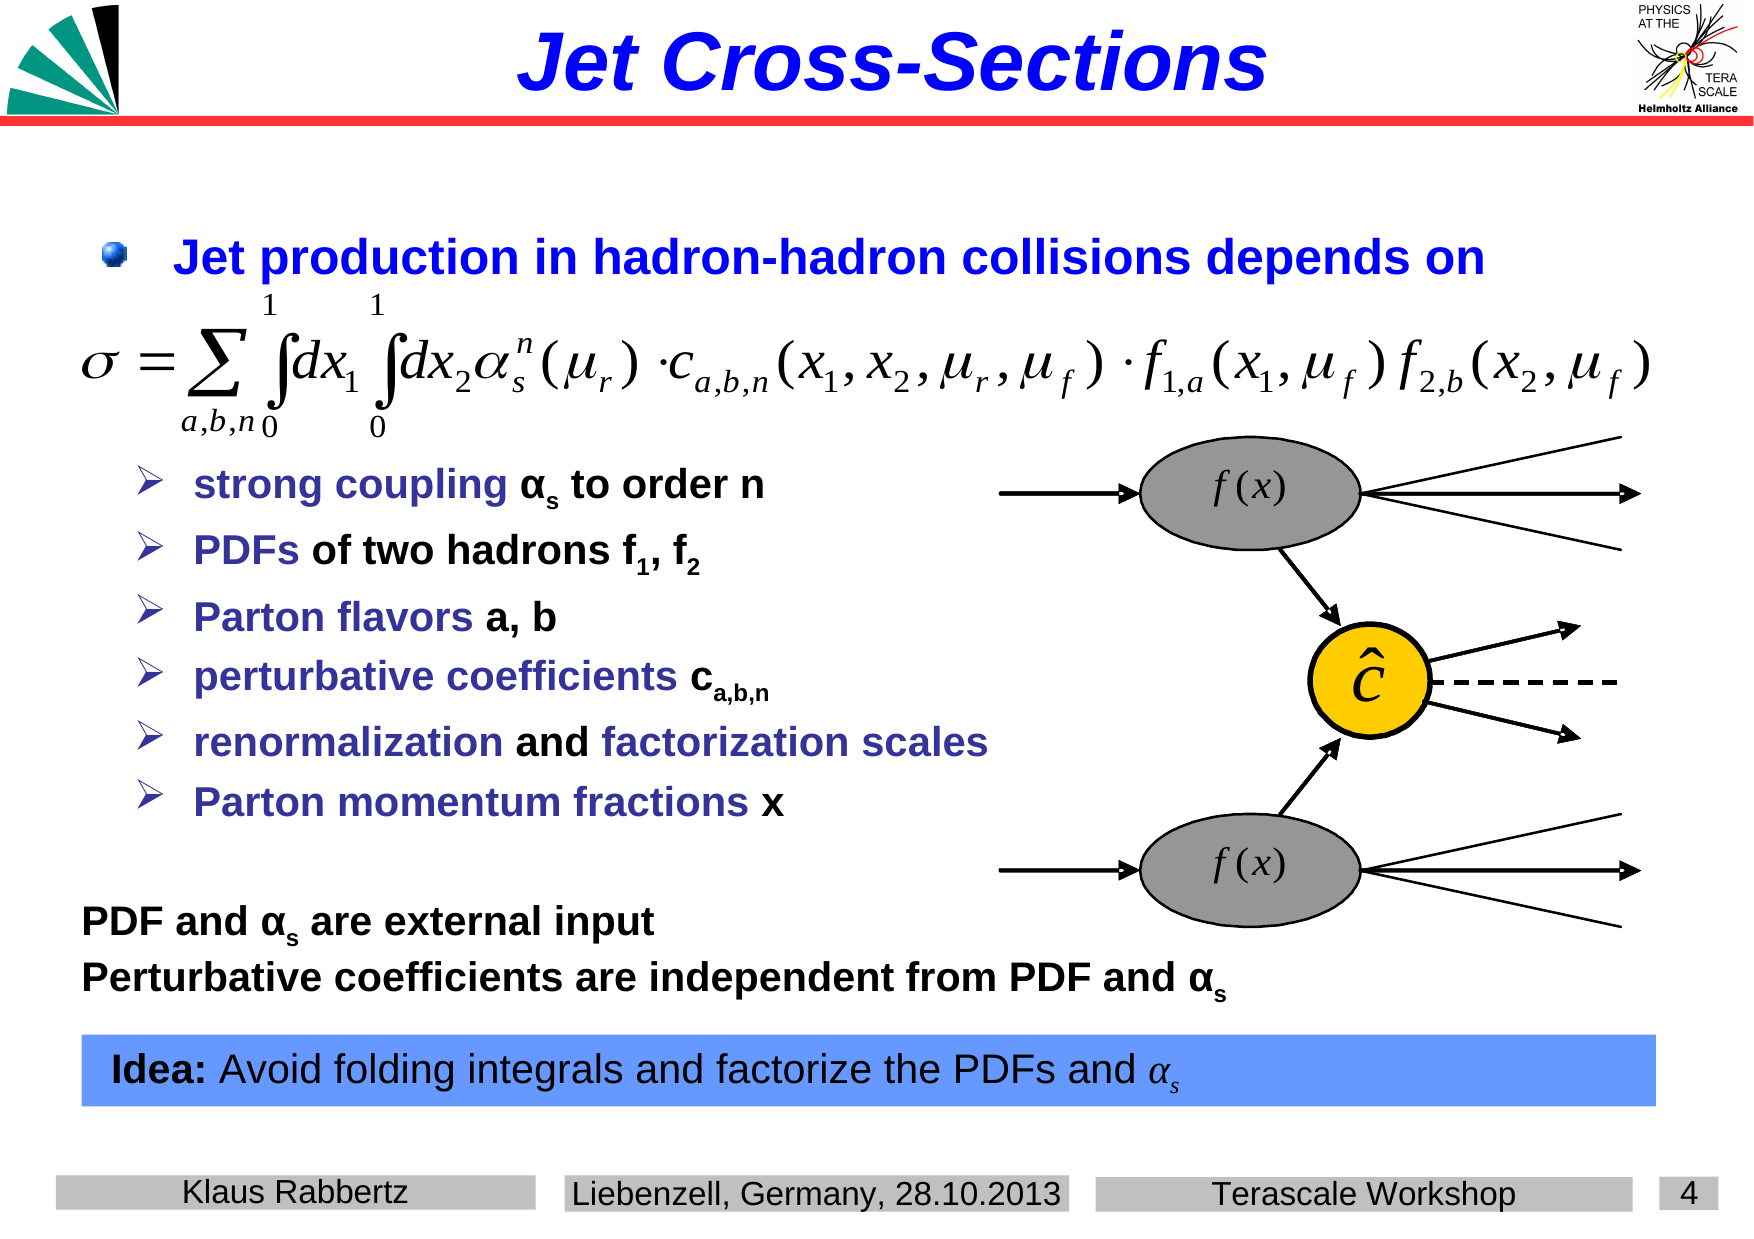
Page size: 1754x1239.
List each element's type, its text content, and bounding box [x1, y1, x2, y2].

list Jet production in hadron-hadron collisions depends on strong coupling αs to order n PDFs of two hadrons f1, f2 Parton flavors a, b perturbative coefficients ca,b,n renormalization and factorization scales Parton momentum fractions x [75, 452, 998, 886]
title Jet Cross-Sections [123, 0, 1606, 115]
picture [998, 435, 1647, 933]
picture [1631, 1, 1745, 115]
text_box PDF and αs are external input Perturbative coefficients are independent from PDF and αs [52, 886, 1627, 1015]
chart [72, 277, 1665, 452]
picture [7, 5, 119, 116]
text_box Idea: Avoid folding integrals and factorize the PDFs and αs [81, 1034, 1656, 1107]
list Jet production in hadron-hadron collisions depends on strong coupling αs to order n PDFs of two hadrons f1, f2 Parton flavors a, b perturbative coefficients ca,b,n renormalization and factorization scales Parton momentum fractions x [75, 217, 1556, 277]
